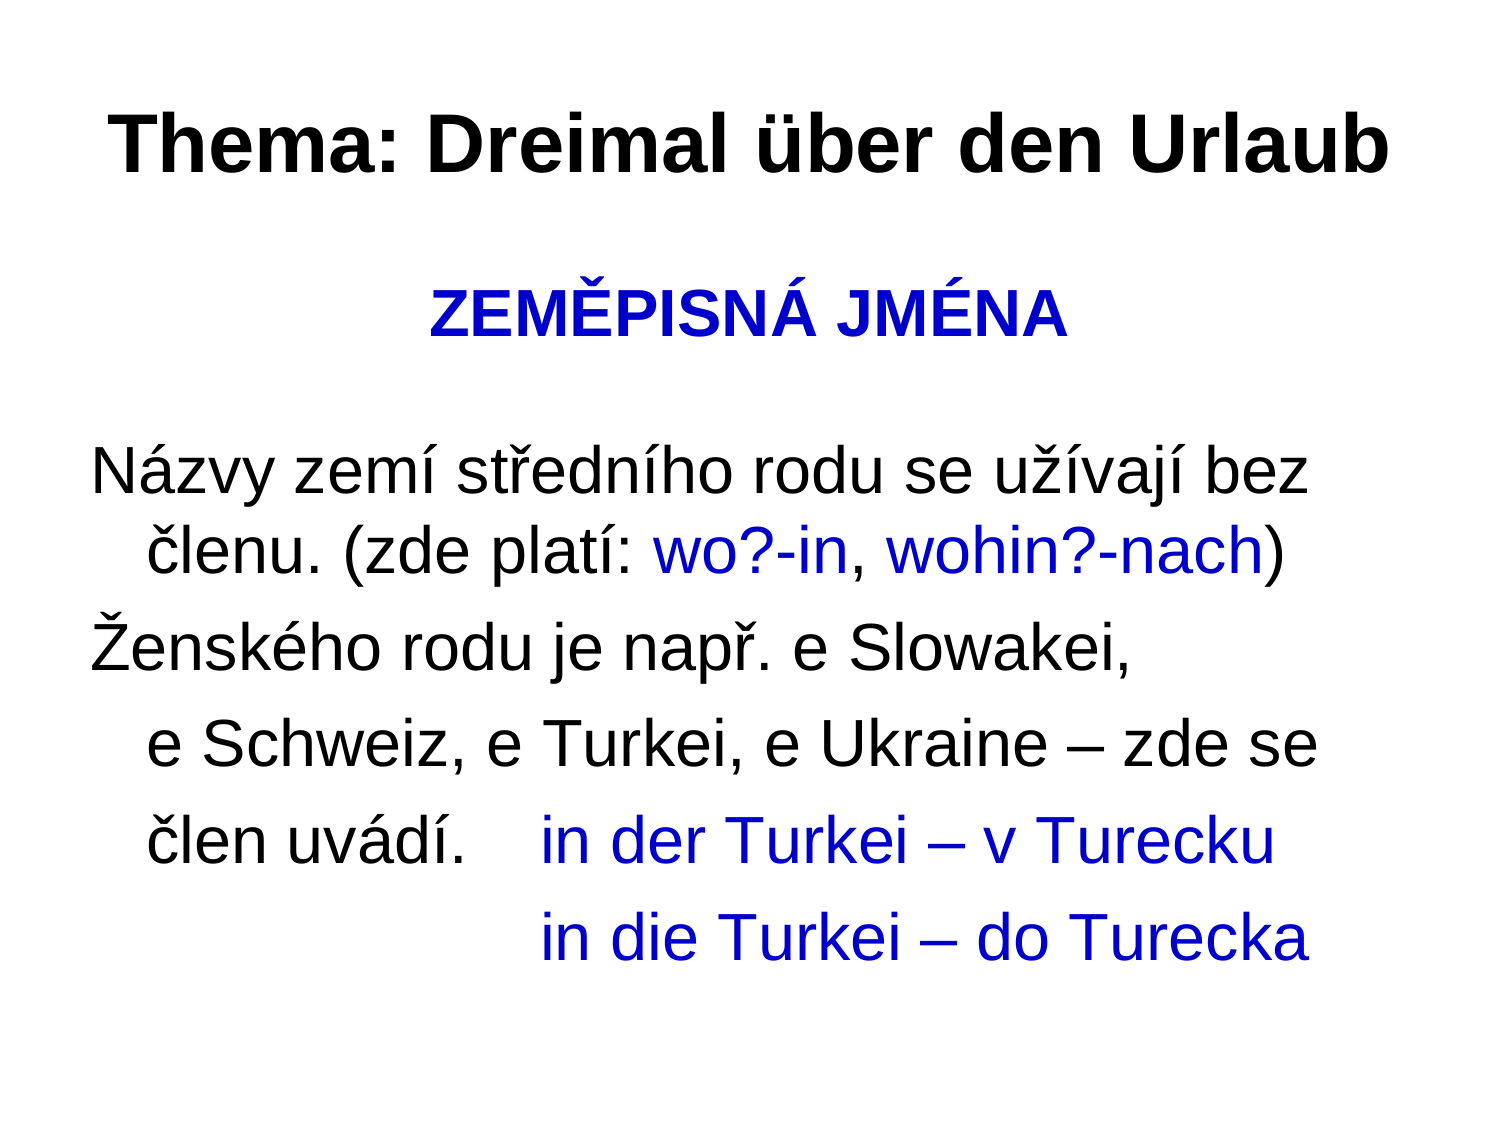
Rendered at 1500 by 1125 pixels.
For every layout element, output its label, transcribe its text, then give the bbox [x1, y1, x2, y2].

list ZEMĚPISNÁ JMÉNA Názvy zemí středního rodu se užívají bez členu. (zde platí: wo?-in, wohin?-nach) Ženského rodu je např. e Slowakei, e Schweiz, e Turkei, e Ukraine – zde se člen uvádí. in der Turkei – v Turecku in die Turkei – do Turecka [75, 262, 1426, 1006]
title Thema: Dreimal über den Urlaub [75, 45, 1426, 233]
